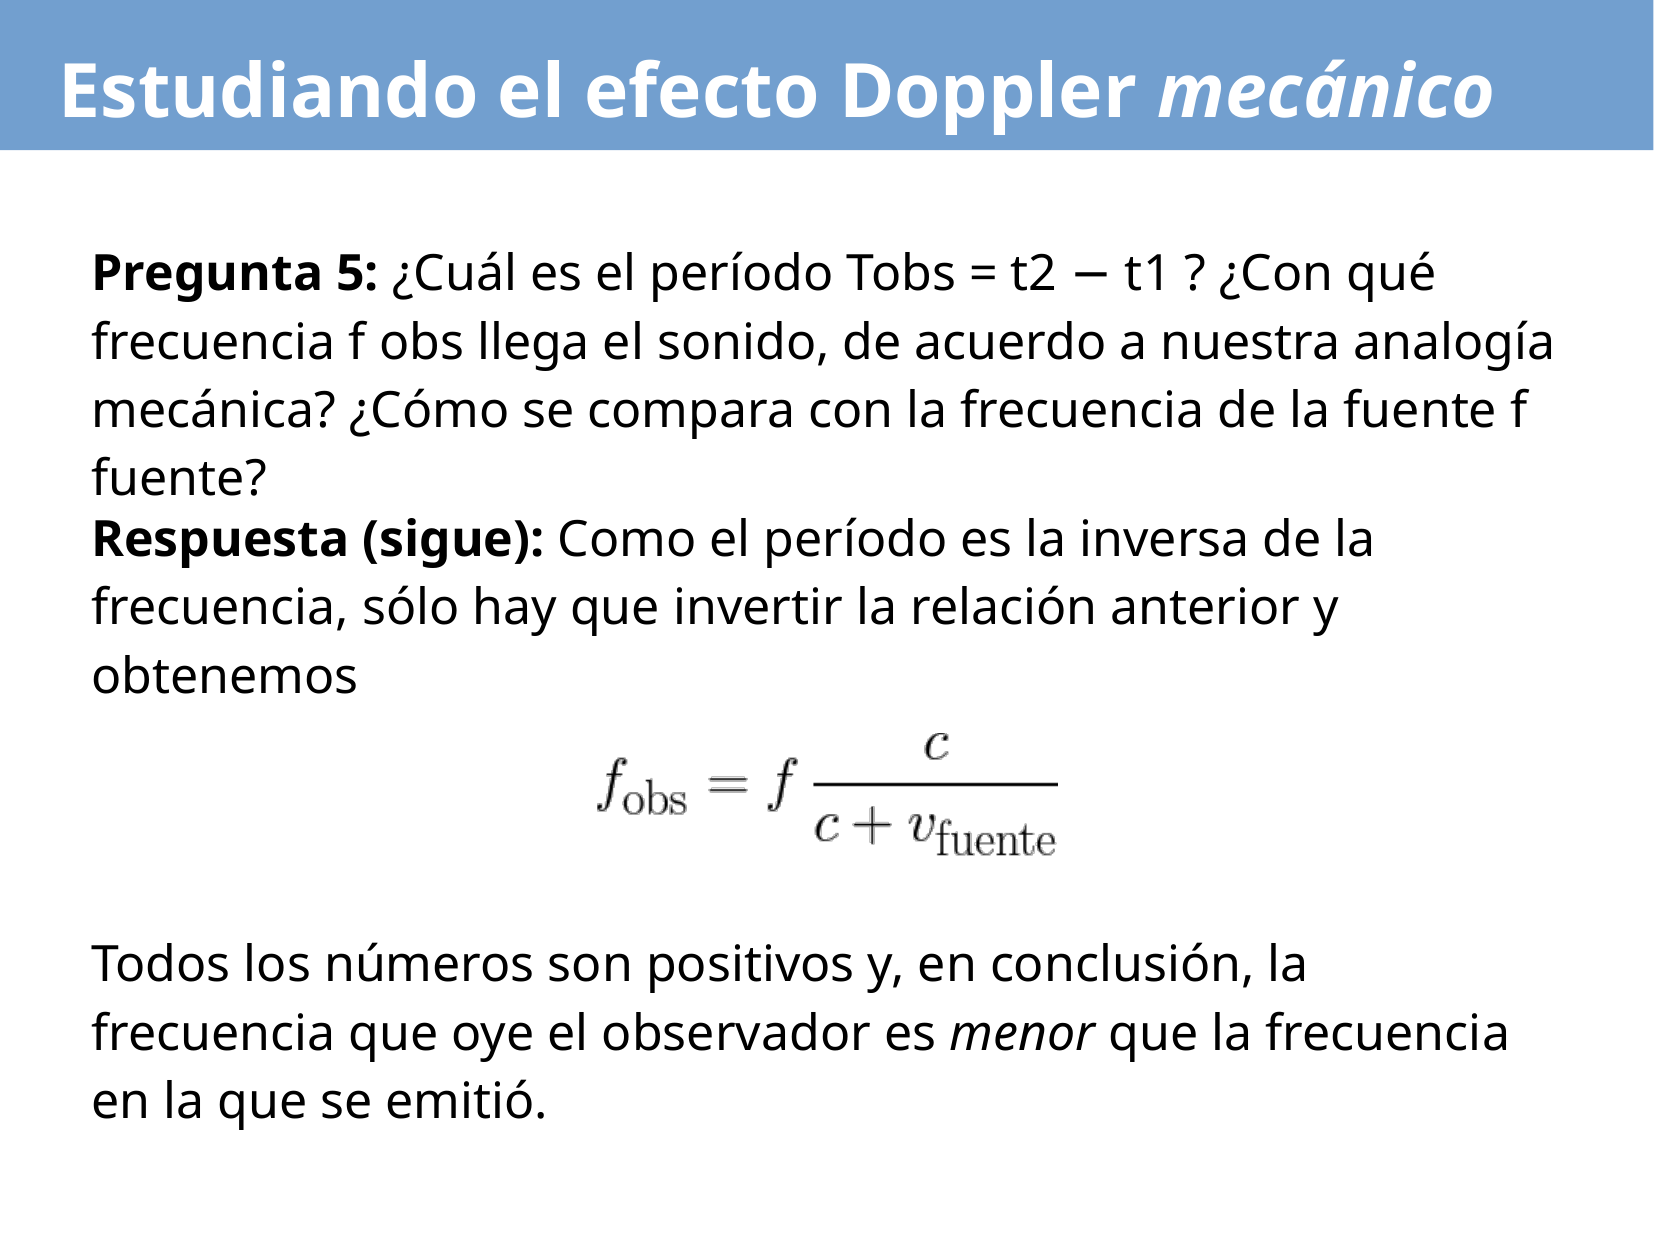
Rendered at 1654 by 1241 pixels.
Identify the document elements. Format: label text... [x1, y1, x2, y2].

picture [596, 733, 1058, 857]
text_box Pregunta 5: ¿Cuál es el período Tobs = t2 − t1 ? ¿Con qué frecuencia f obs llega el sonido, de acuerdo a nuestra analogía mecánica? ¿Cómo se compara con la frecuencia de la fuente f fuente? [76, 229, 1577, 485]
text_box Estudiando el efecto Doppler mecánico [44, 30, 1361, 135]
text_box Todos los números son positivos y, en conclusión, la frecuencia que oye el observador es menor que la frecuencia en la que se emitió. [76, 920, 1577, 1056]
text_box [0, 0, 1654, 151]
text_box Respuesta (sigue): Como el período es la inversa de la frecuencia, sólo hay que invertir la relación anterior y obtenemos [76, 495, 1577, 631]
